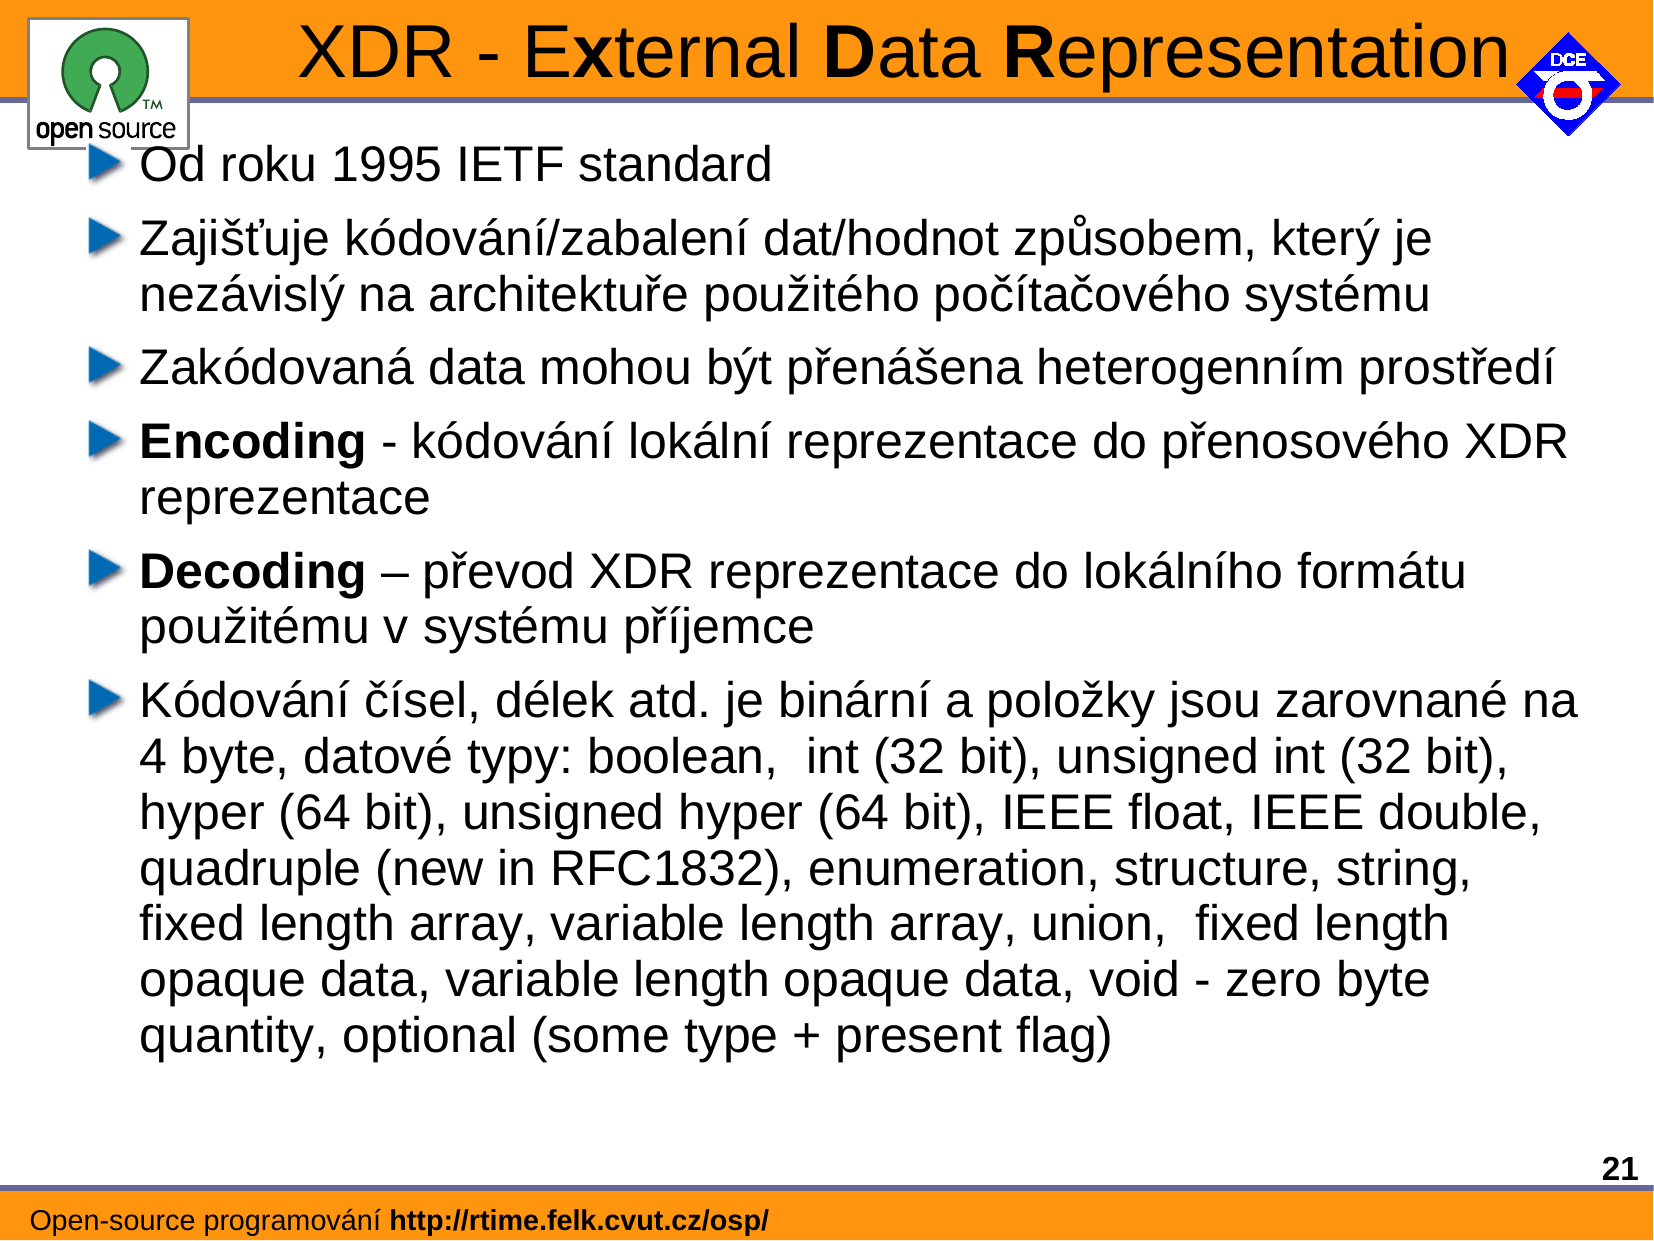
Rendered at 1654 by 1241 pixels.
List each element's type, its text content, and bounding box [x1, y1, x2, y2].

title XDR - External Data Representation [178, 2, 1631, 100]
list Od roku 1995 IETF standard Zajišťuje kódování/zabalení dat/hodnot způsobem, který je nezávislý na architektuře použitého počítačového systému Zakódovaná data mohou být přenášena heterogenním prostředí Encoding - kódování lokální reprezentace do přenosového XDR reprezentace Decoding – převod XDR reprezentace do lokálního formátu použitému v systému příjemce Kódování čísel, délek atd. je binární a položky jsou zarovnané na 4 byte, datové typy: boolean, int (32 bit), unsigned int (32 bit), hyper (64 bit), unsigned hyper (64 bit), IEEE float, IEEE double, quadruple (new in RFC1832), enumeration, structure, string, fixed length array, variable length array, union, fixed length opaque data, variable length opaque data, void - zero byte quantity, optional (some type + present flag) [68, 136, 1592, 1162]
